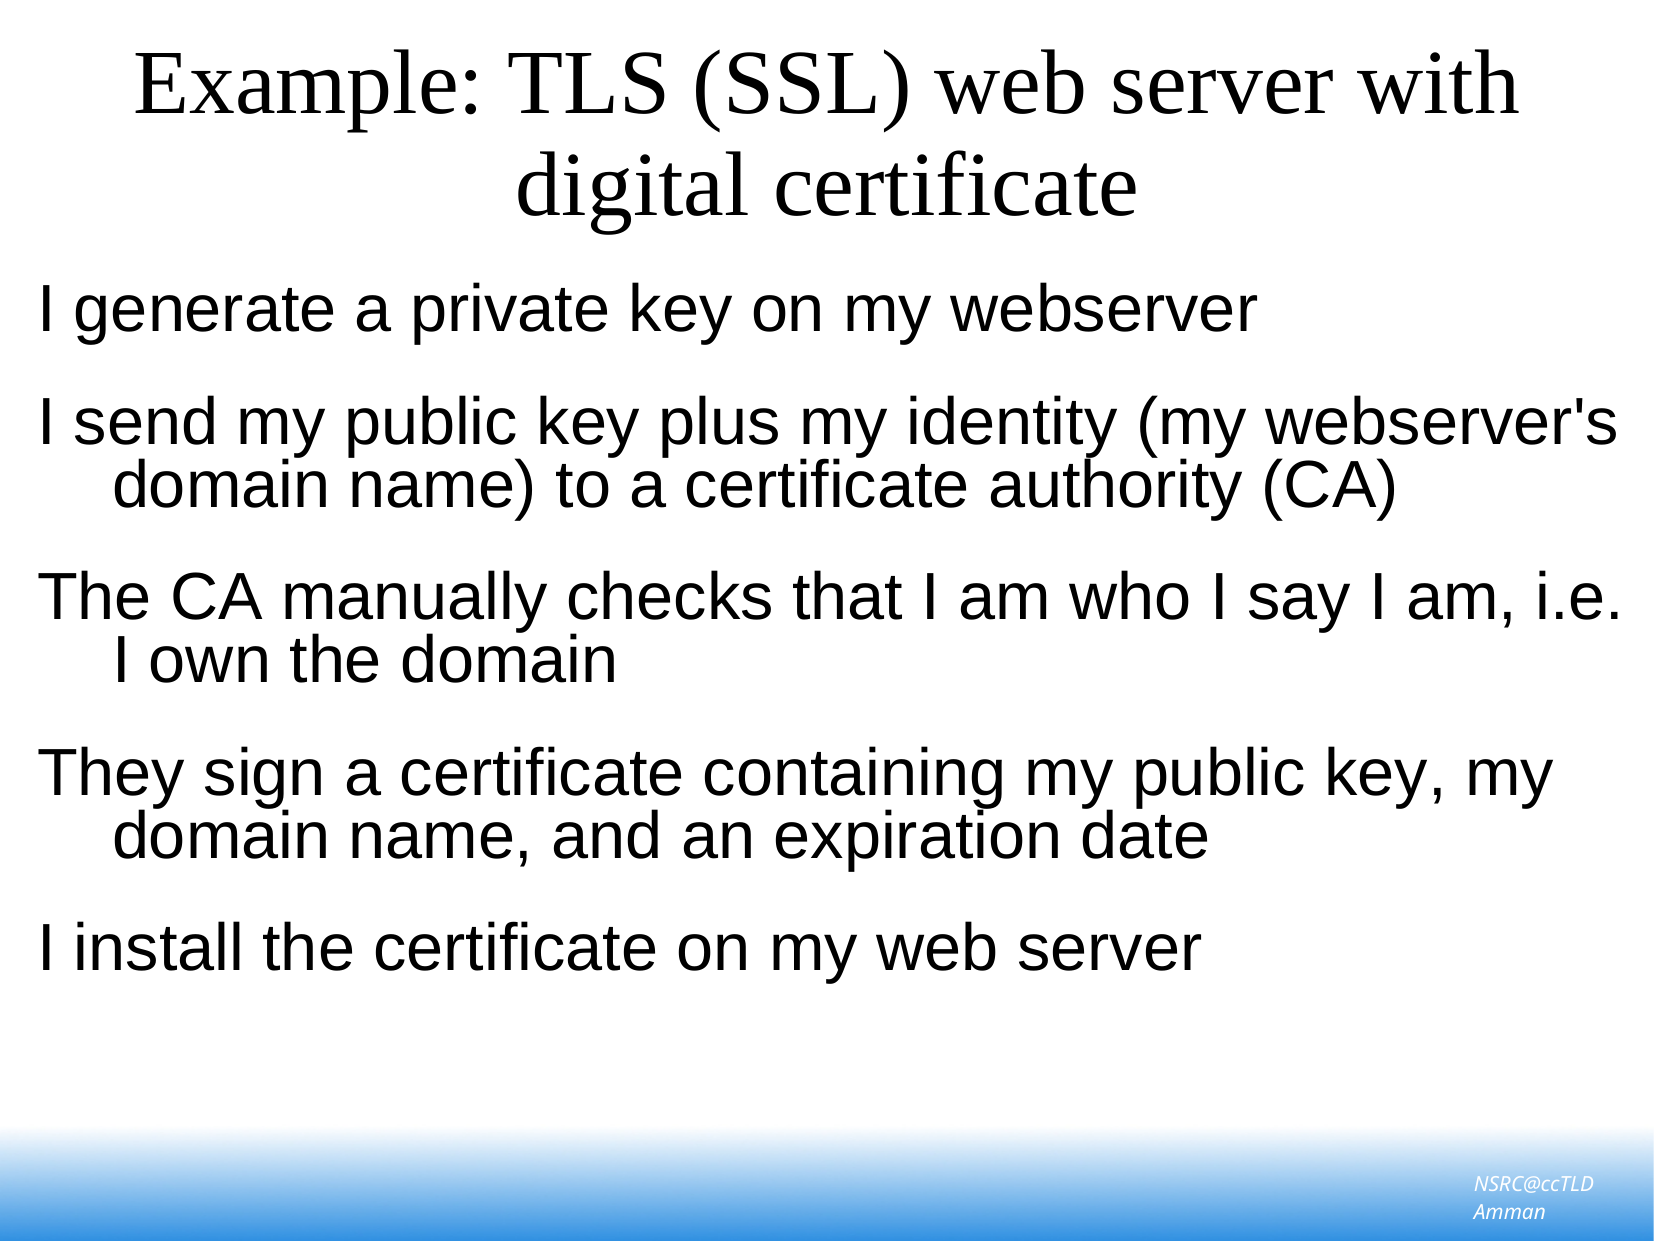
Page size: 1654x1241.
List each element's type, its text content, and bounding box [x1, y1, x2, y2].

picture [0, 1124, 1654, 1241]
title Example: TLS (SSL) web server with digital certificate [41, 32, 1616, 264]
list I generate a private key on my webserver I send my public key plus my identity (my webserver's domain name) to a certificate authority (CA) The CA manually checks that I am who I say I am, i.e. I own the domain They sign a certificate containing my public key, my domain name, and an expiration date I install the certificate on my web server [37, 281, 1645, 1203]
